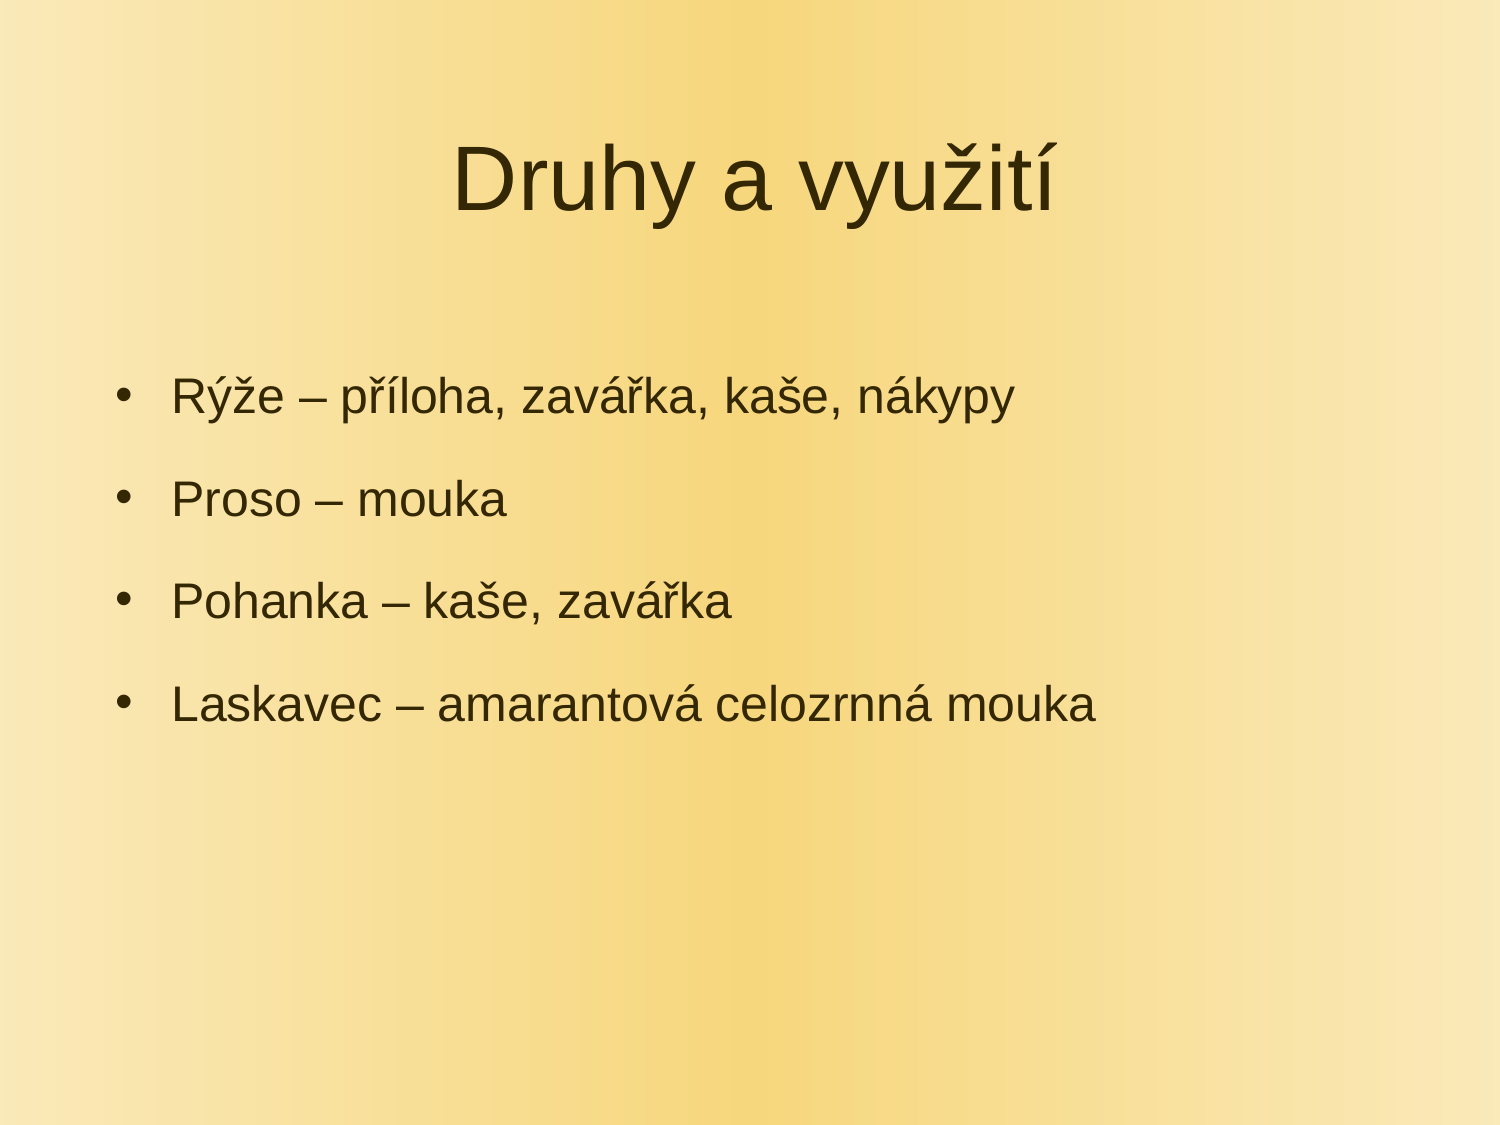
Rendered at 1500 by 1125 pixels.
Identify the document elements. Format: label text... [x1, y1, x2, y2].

title Druhy a využití [147, 111, 1364, 237]
list Rýže – příloha, zavářka, kaše, nákypy Proso – mouka Pohanka – kaše, zavářka Laskavec – amarantová celozrnná mouka [100, 326, 1376, 1029]
